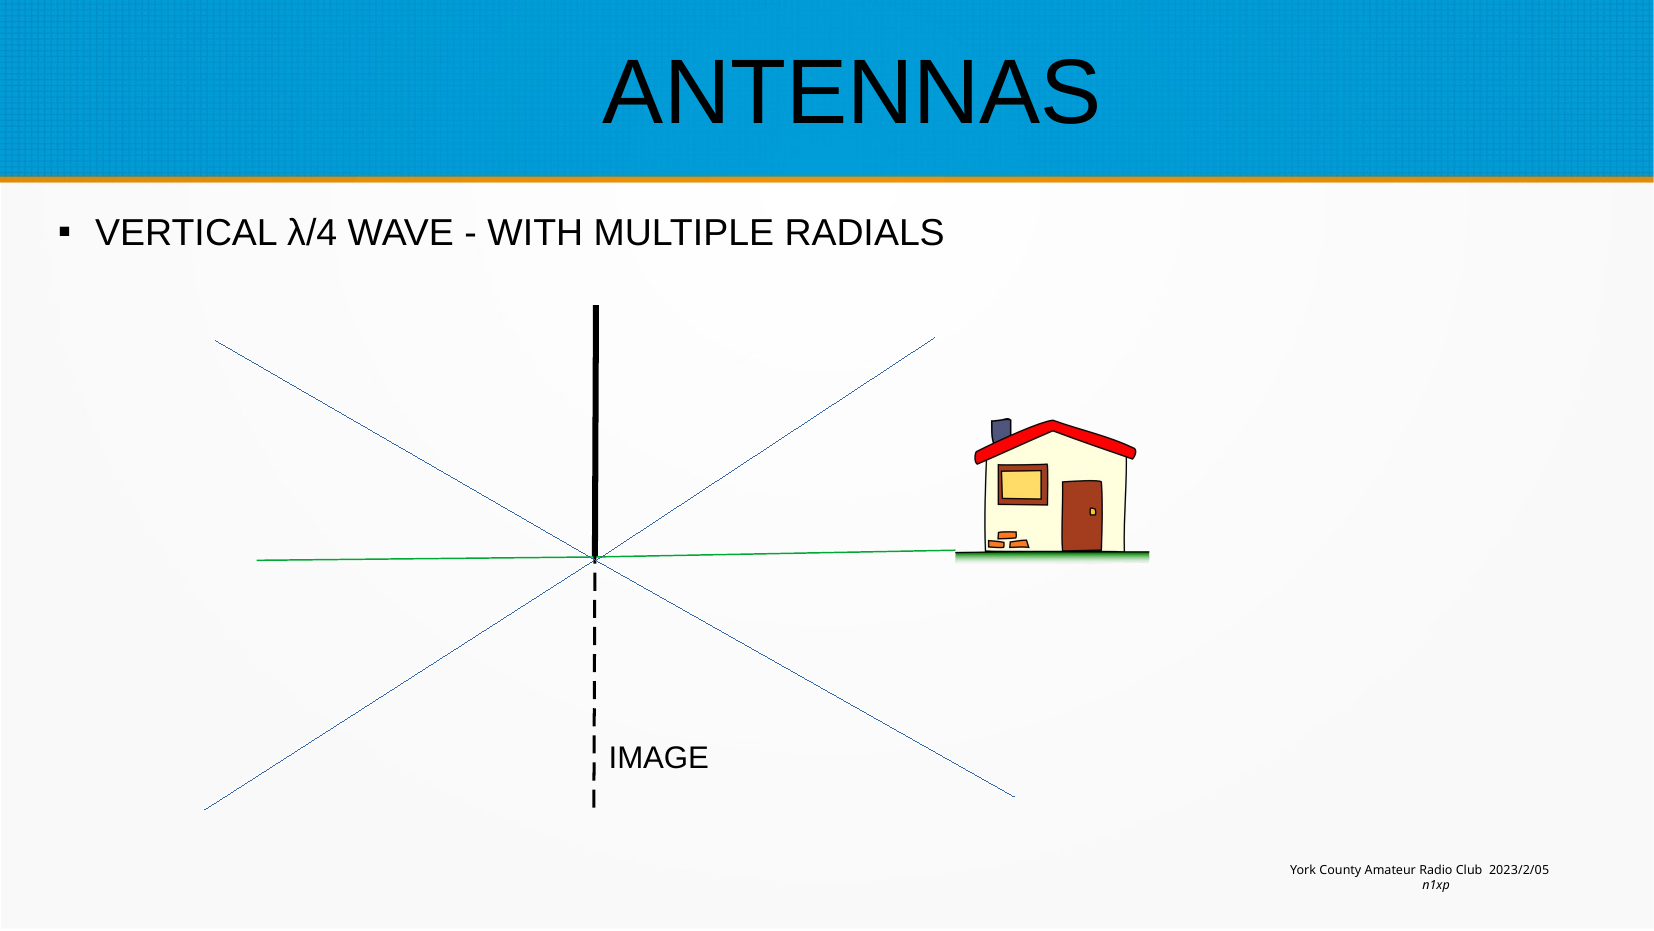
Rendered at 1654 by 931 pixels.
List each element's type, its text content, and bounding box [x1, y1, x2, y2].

text_box VERTICAL λ/4 WAVE - WITH MULTIPLE RADIALS [45, 162, 1589, 454]
picture [0, 175, 1654, 931]
text_box ANTENNAS [230, 33, 1475, 151]
text_box IMAGE [593, 733, 773, 790]
text_box York County Amateur Radio Club 2023/2/05 n1xp [1284, 856, 1588, 897]
